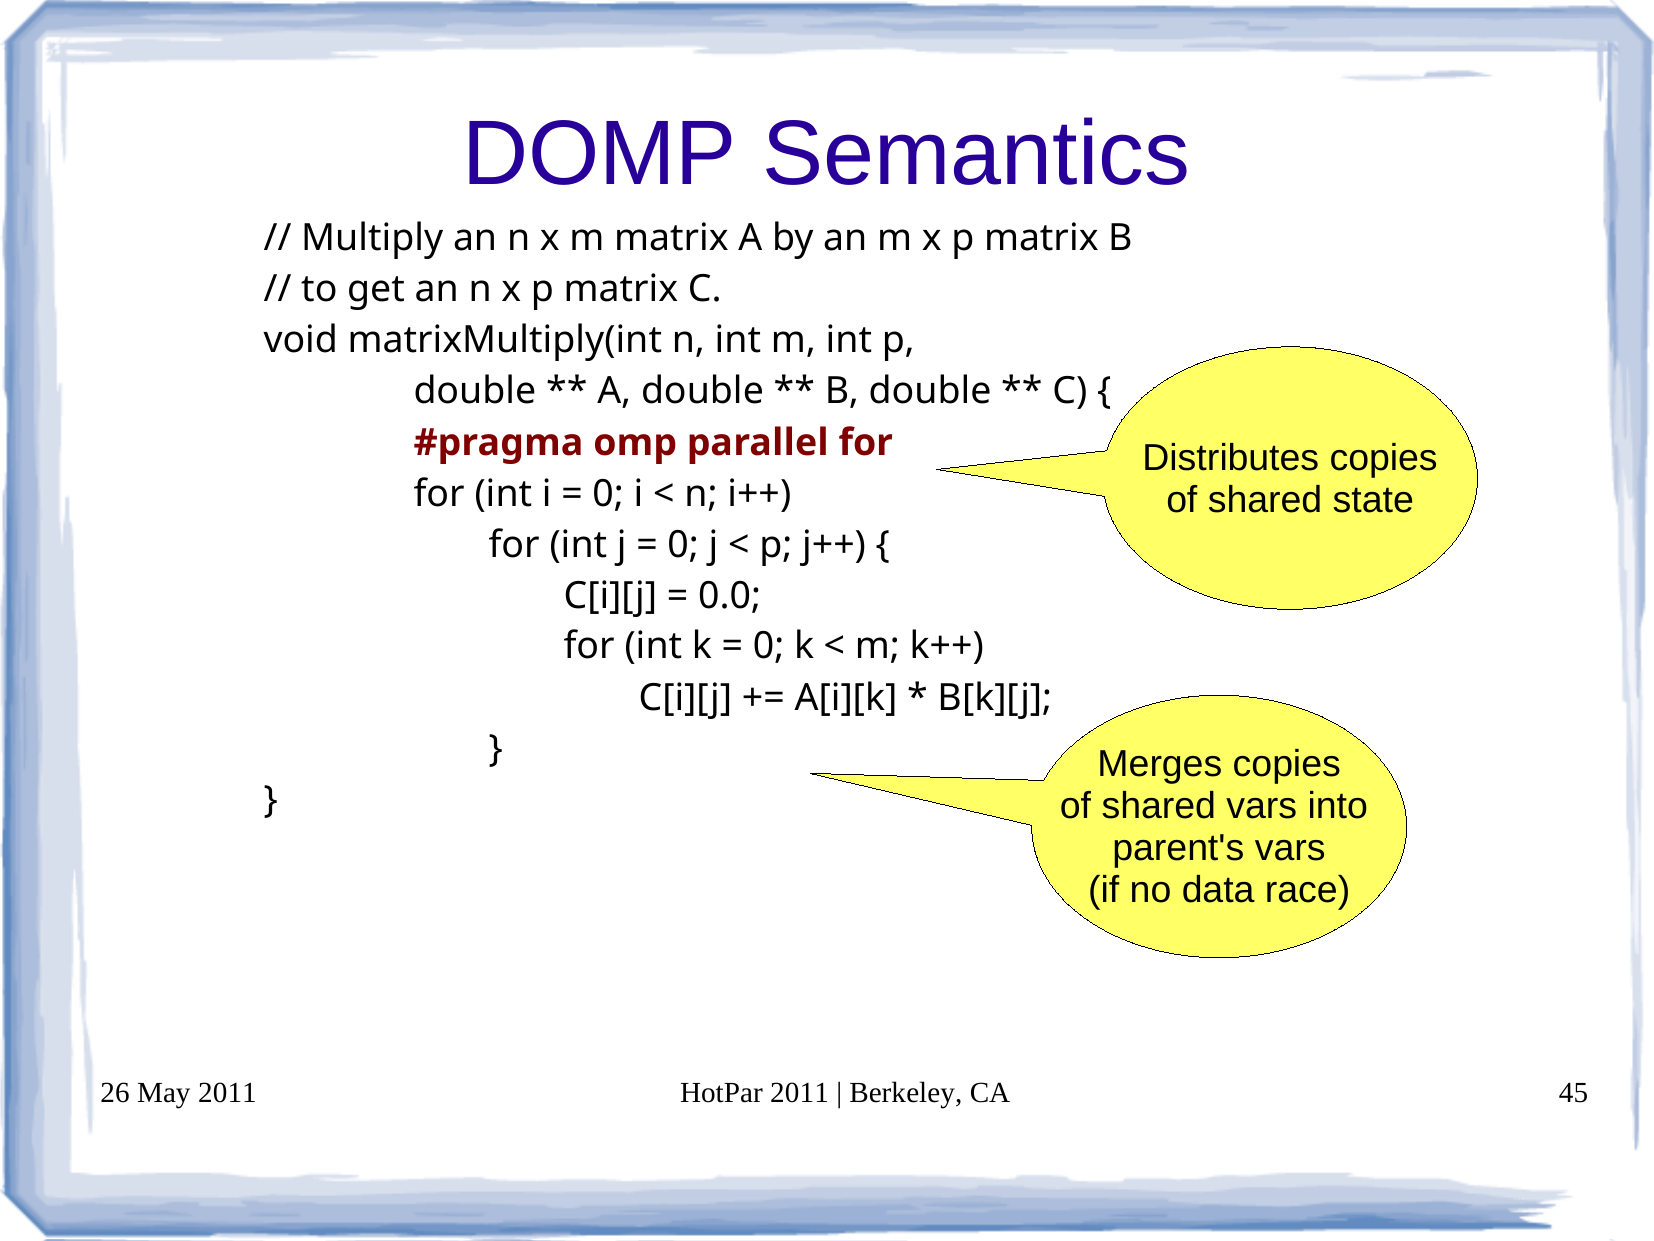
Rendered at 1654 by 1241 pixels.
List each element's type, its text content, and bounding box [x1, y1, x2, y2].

title DOMP Semantics [82, 49, 1571, 257]
text_box Distributes copies of shared state [936, 346, 1478, 610]
picture [0, 0, 1654, 1241]
text_box Merges copies of shared vars into parent's vars (if no data race) [810, 695, 1407, 958]
text_box // Multiply an n x m matrix A by an m x p matrix B // to get an n x p matrix C. void matrixMultiply(int n, int m, int p, double ** A, double ** B, double ** C) { #pragma omp parallel for for (int i = 0; i < n; i++) for (int j = 0; j < p; j++) { C[i][j] = 0.0; for (int k = 0; k < m; k++) C[i][j] += A[i][k] * B[k][j]; } } [248, 203, 1337, 846]
